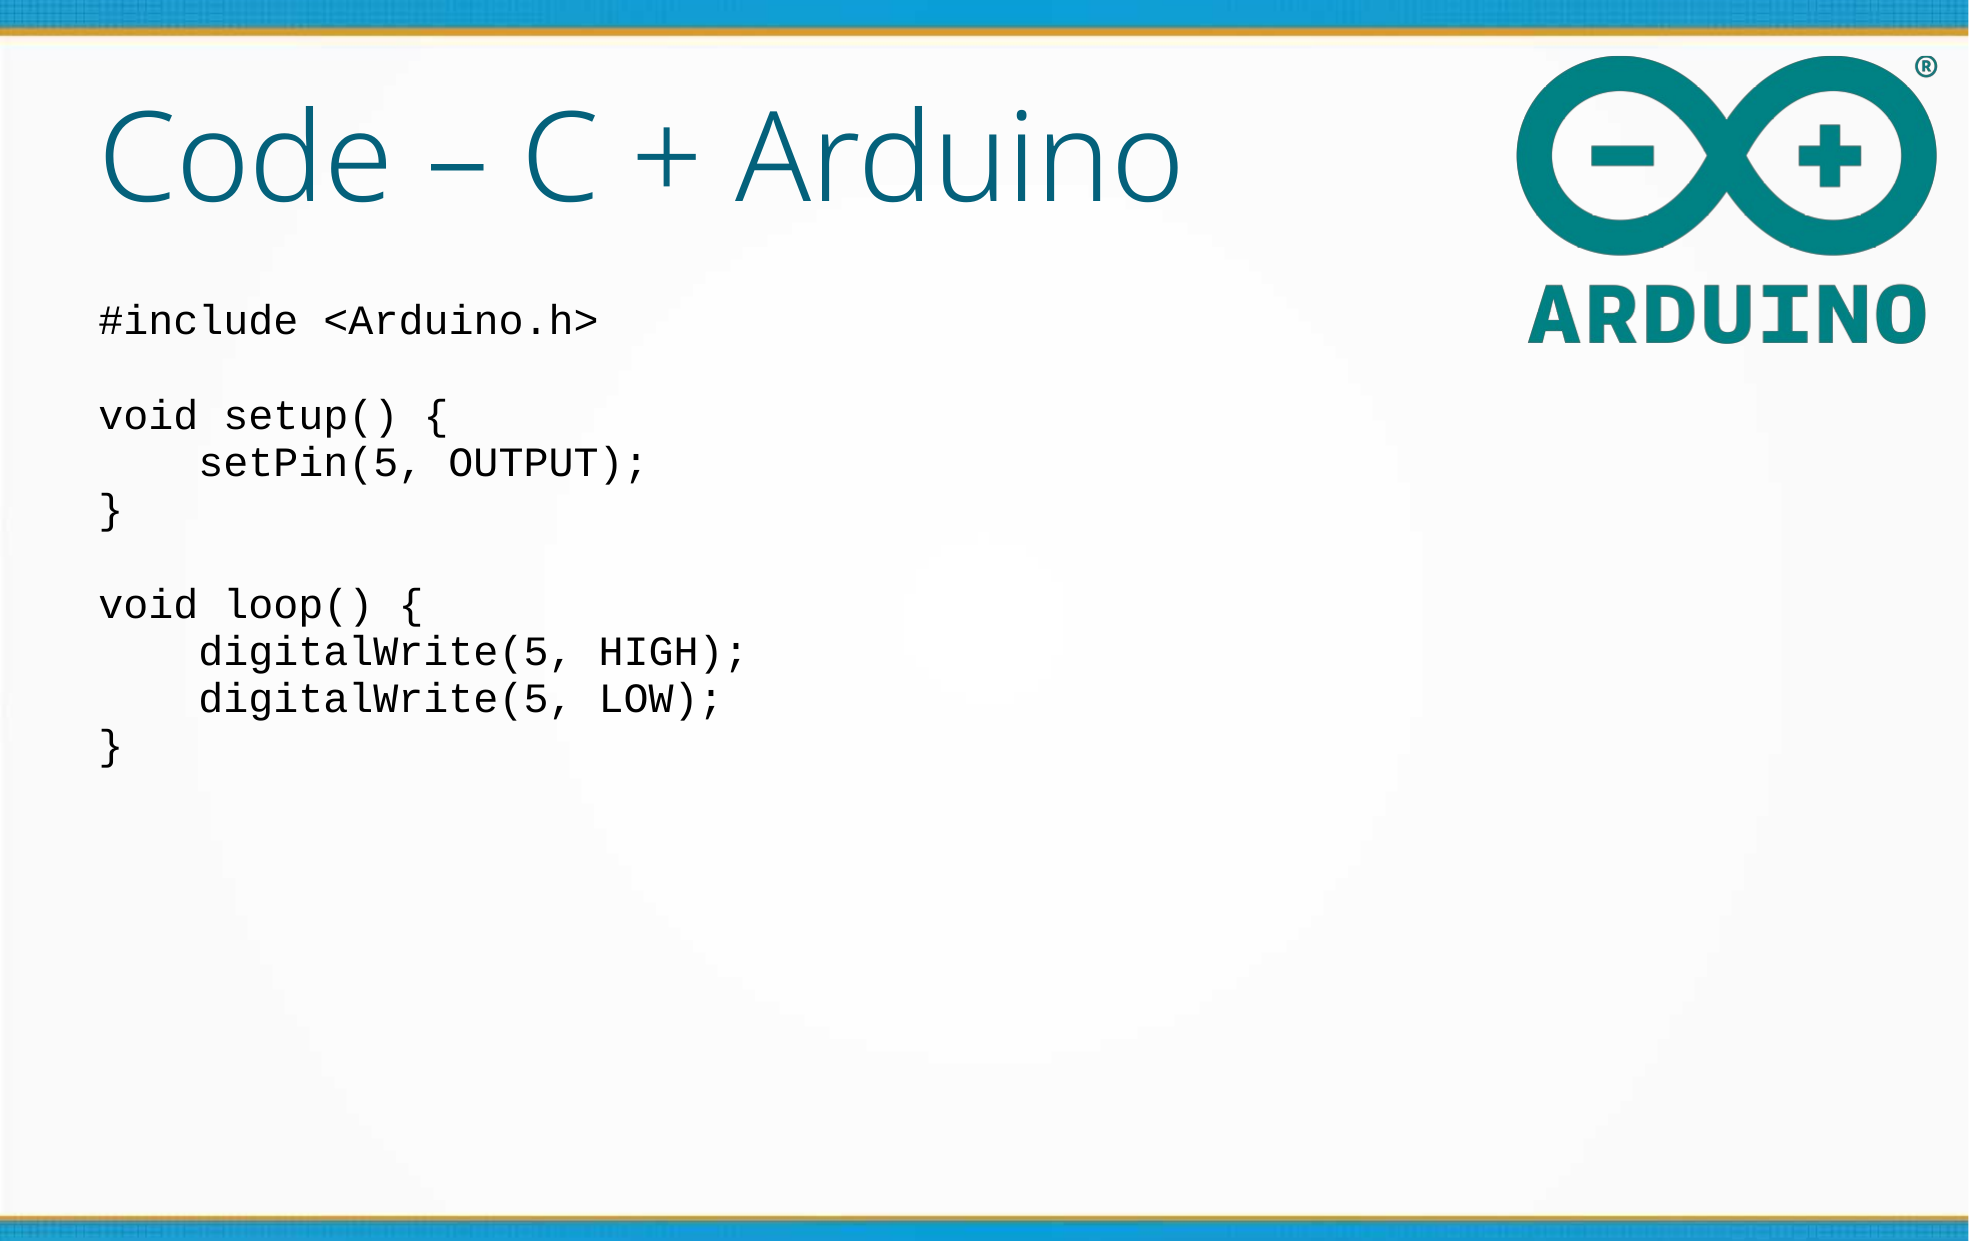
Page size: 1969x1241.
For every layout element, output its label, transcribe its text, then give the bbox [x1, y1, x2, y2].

list #include <Arduino.h> void setup() { setPin(5, OUTPUT); } void loop() { digitalWrite(5, HIGH); digitalWrite(5, LOW); } [98, 300, 1876, 1186]
picture [0, 0, 1969, 1241]
title Code – C + Arduino [98, 49, 1870, 257]
text_box [1515, 55, 1940, 346]
